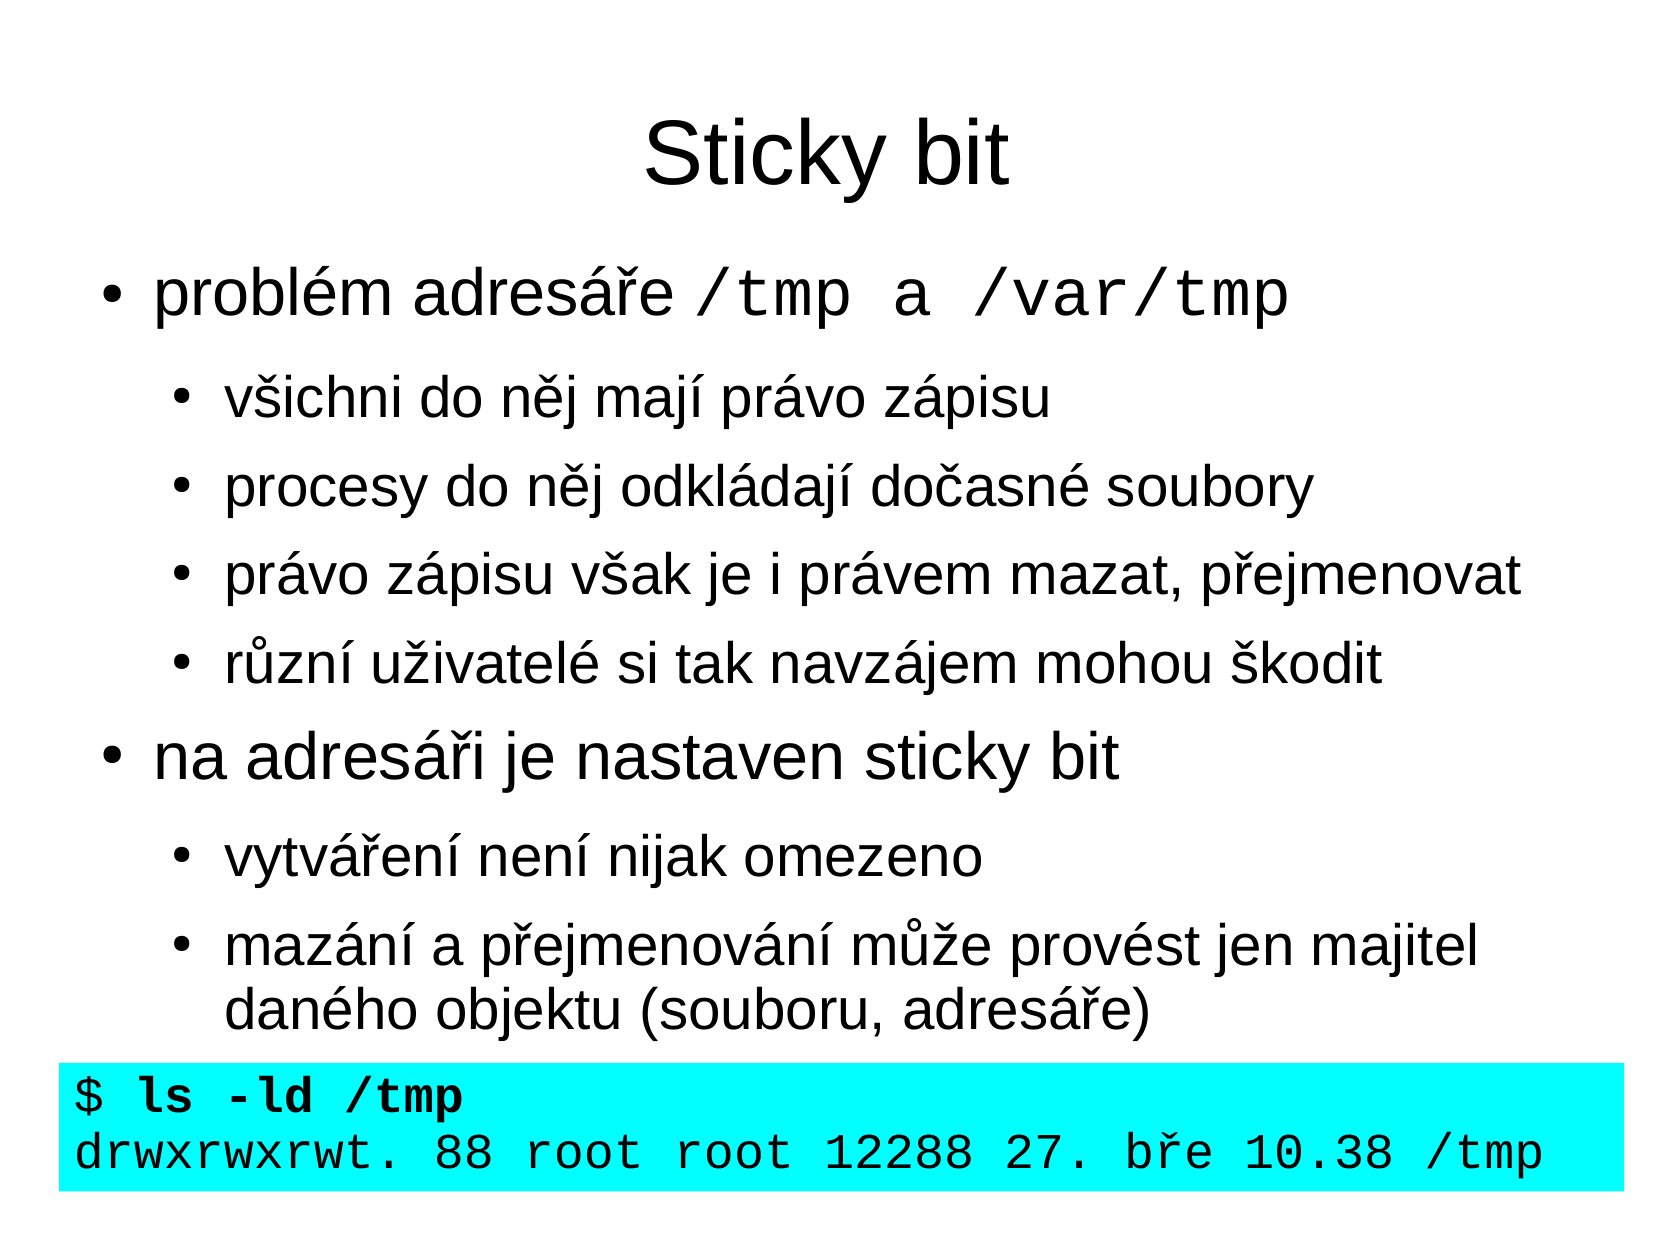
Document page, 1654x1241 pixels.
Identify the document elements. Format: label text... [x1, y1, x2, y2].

text_box $ ls -ld /tmp drwxrwxrwt. 88 root root 12288 27. bře 10.38 /tmp [59, 1062, 1625, 1192]
title Sticky bit [82, 56, 1571, 250]
list problém adresáře /tmp a /var/tmp všichni do něj mají právo zápisu procesy do něj odkládají dočasné soubory právo zápisu však je i právem mazat, přejmenovat různí uživatelé si tak navzájem mohou škodit na adresáři je nastaven sticky bit vytváření není nijak omezeno mazání a přejmenování může provést jen majitel daného objektu (souboru, adresáře) [82, 254, 1571, 1059]
